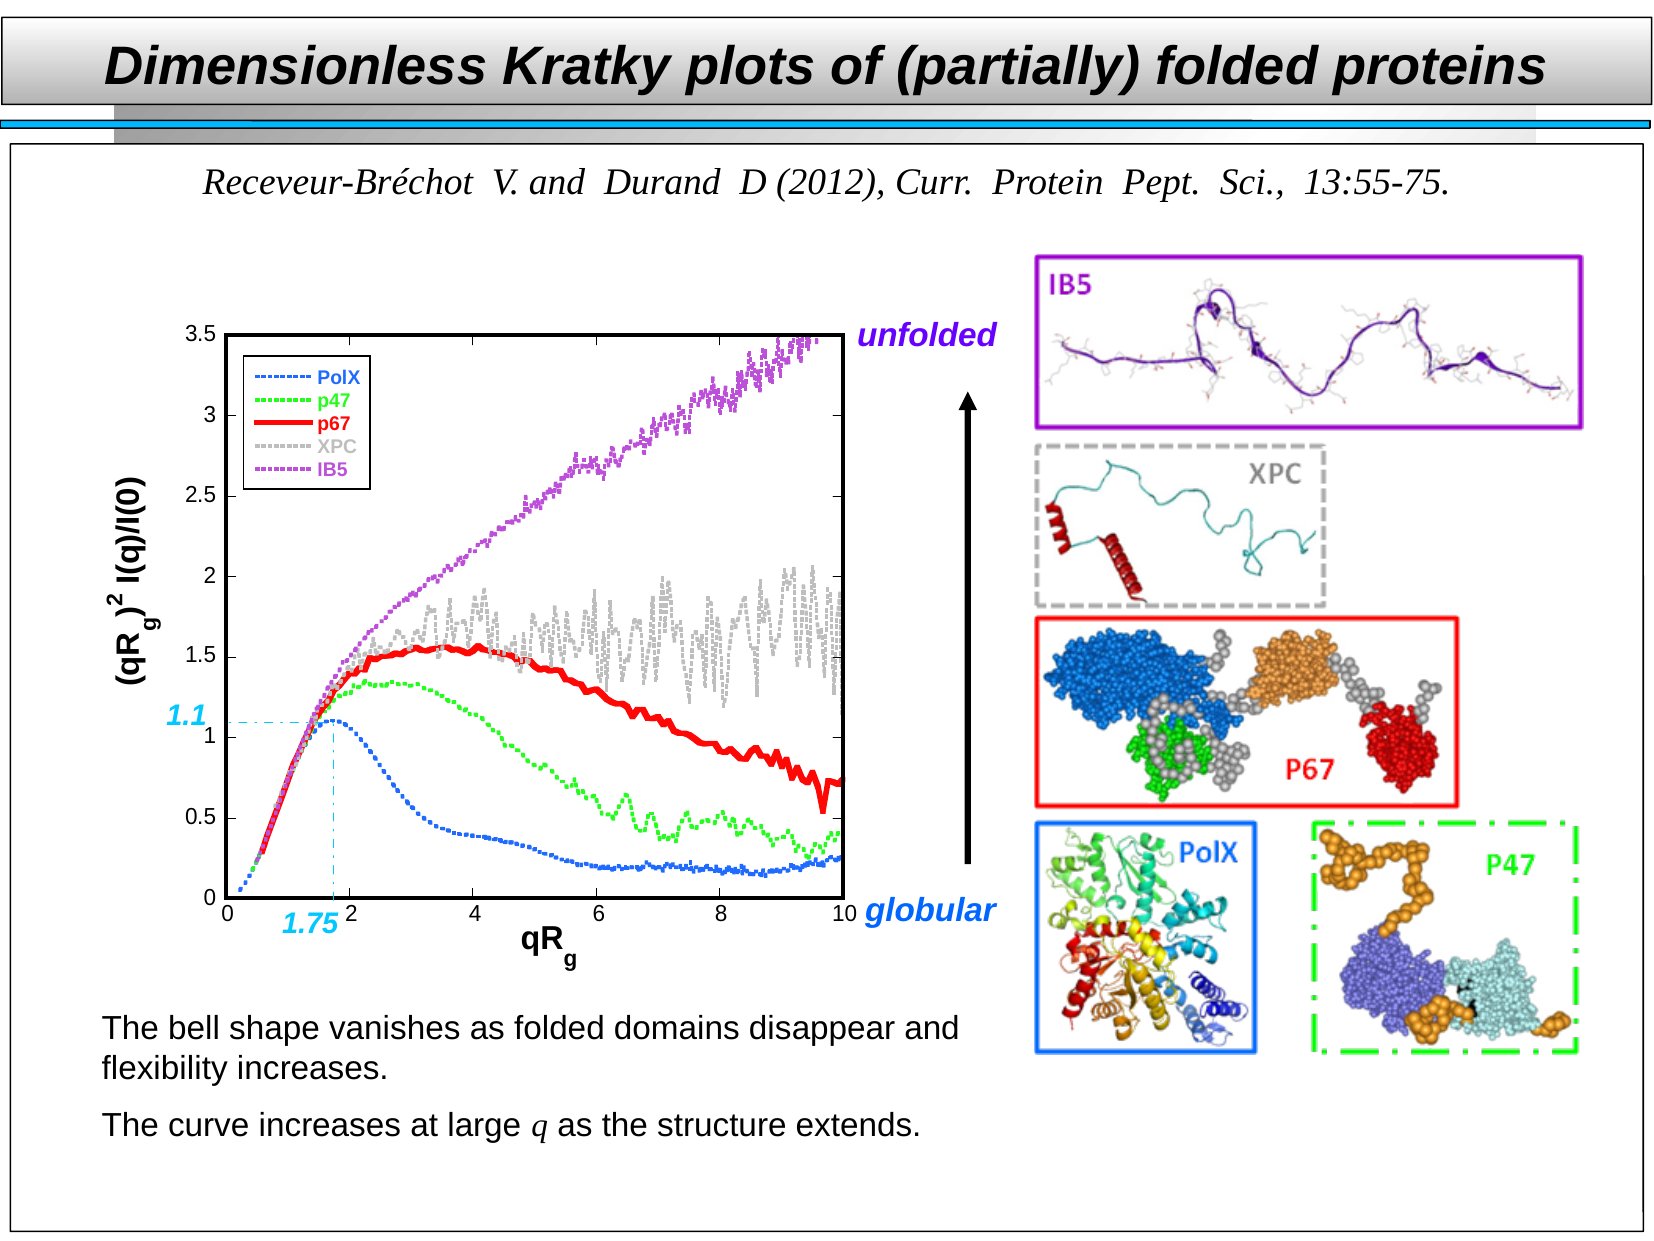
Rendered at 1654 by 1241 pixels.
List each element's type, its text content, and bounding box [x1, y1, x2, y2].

picture [1034, 254, 1584, 1055]
text_box Dimensionless Kratky plots of (partially) folded proteins [1, 17, 1652, 105]
picture [84, 313, 866, 985]
text_box [0, 120, 1651, 129]
text_box unfolded [842, 305, 1034, 361]
text_box globular [866, 880, 1034, 936]
text_box Receveur-Bréchot V. and Durand D (2012), Curr. Protein Pept. Sci., 13:55-75. [187, 153, 1466, 211]
text_box The bell shape vanishes as folded domains disappear and flexibility increases. The curve increases at large q as the structure extends. [86, 998, 1000, 1151]
